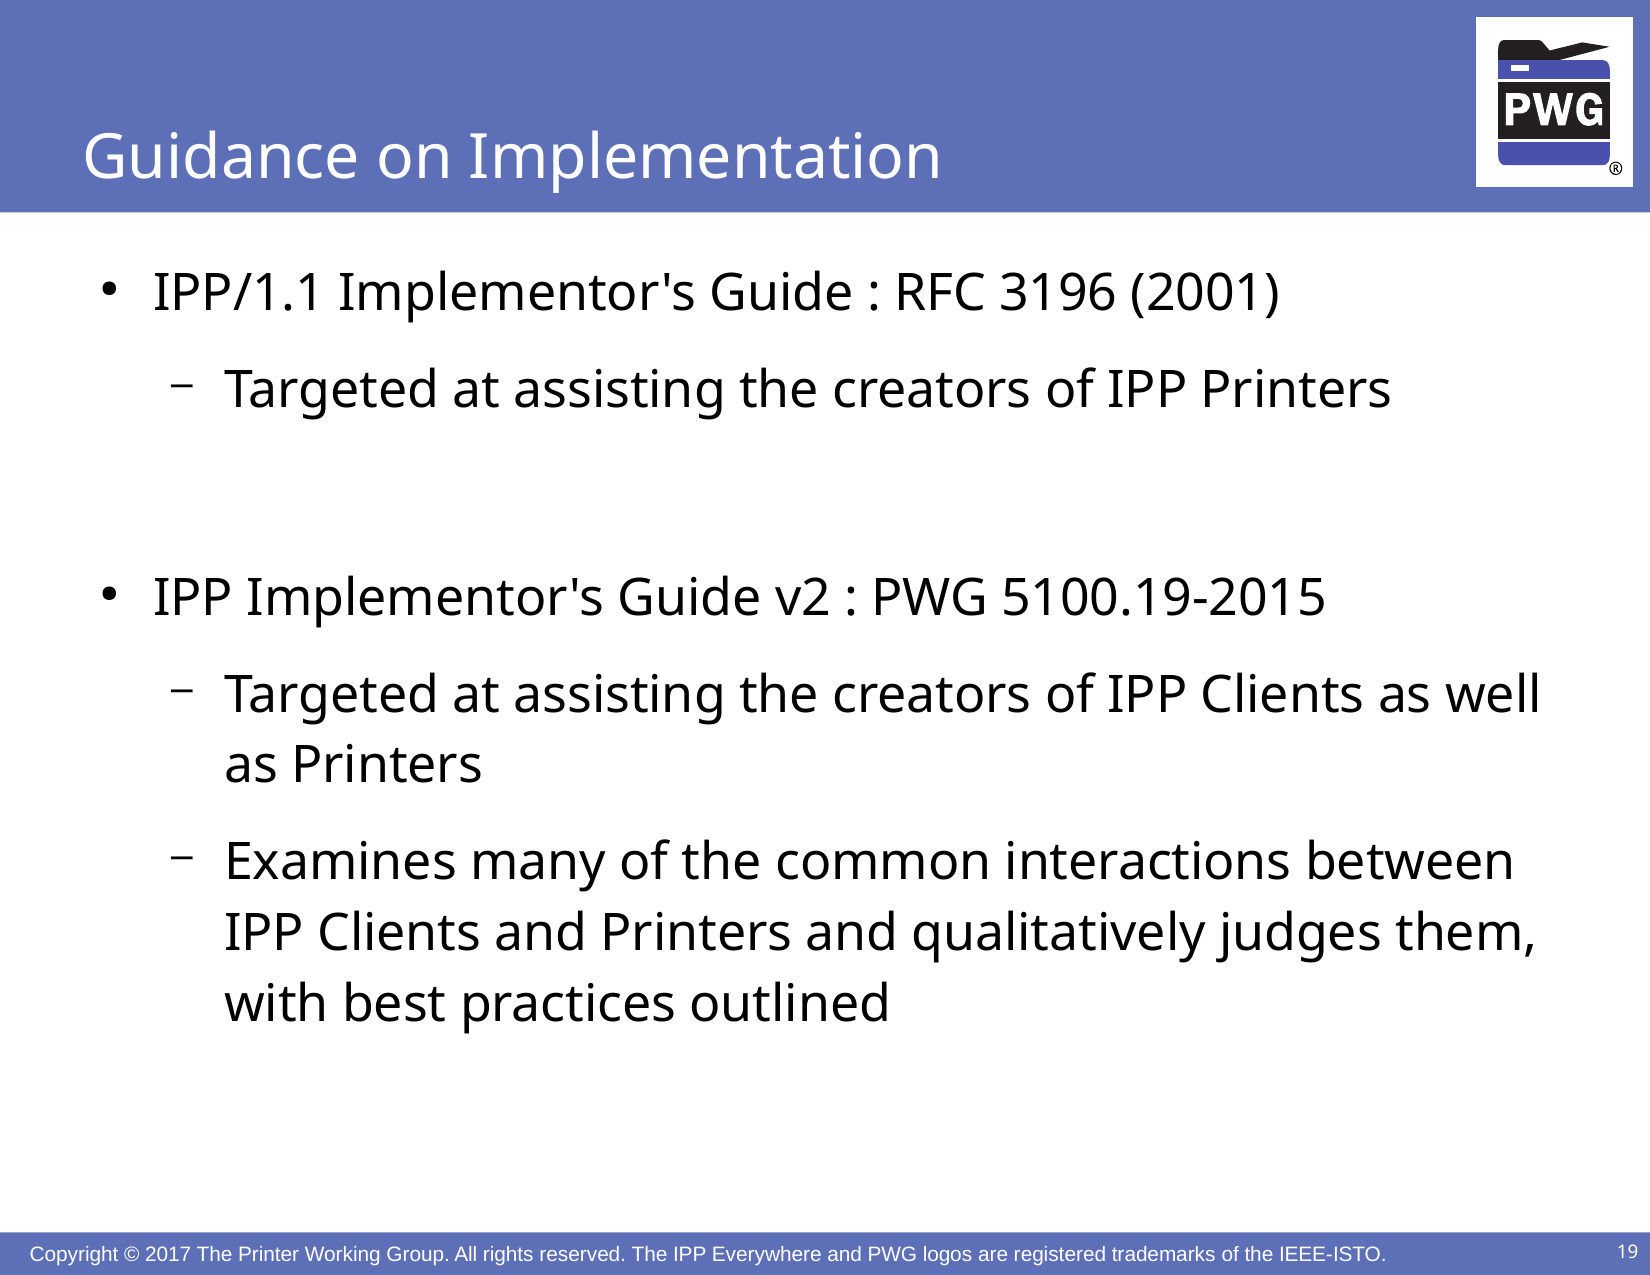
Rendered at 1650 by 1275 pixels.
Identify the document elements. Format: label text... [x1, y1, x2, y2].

list IPP/1.1 Implementor's Guide : RFC 3196 (2001) Targeted at assisting the creators of IPP Printers IPP Implementor's Guide v2 : PWG 5100.19-2015 Targeted at assisting the creators of IPP Clients as well as Printers Examines many of the common interactions between IPP Clients and Printers and qualitatively judges them, with best practices outlined [82, 254, 1568, 1233]
title Guidance on Implementation [82, 8, 1449, 198]
